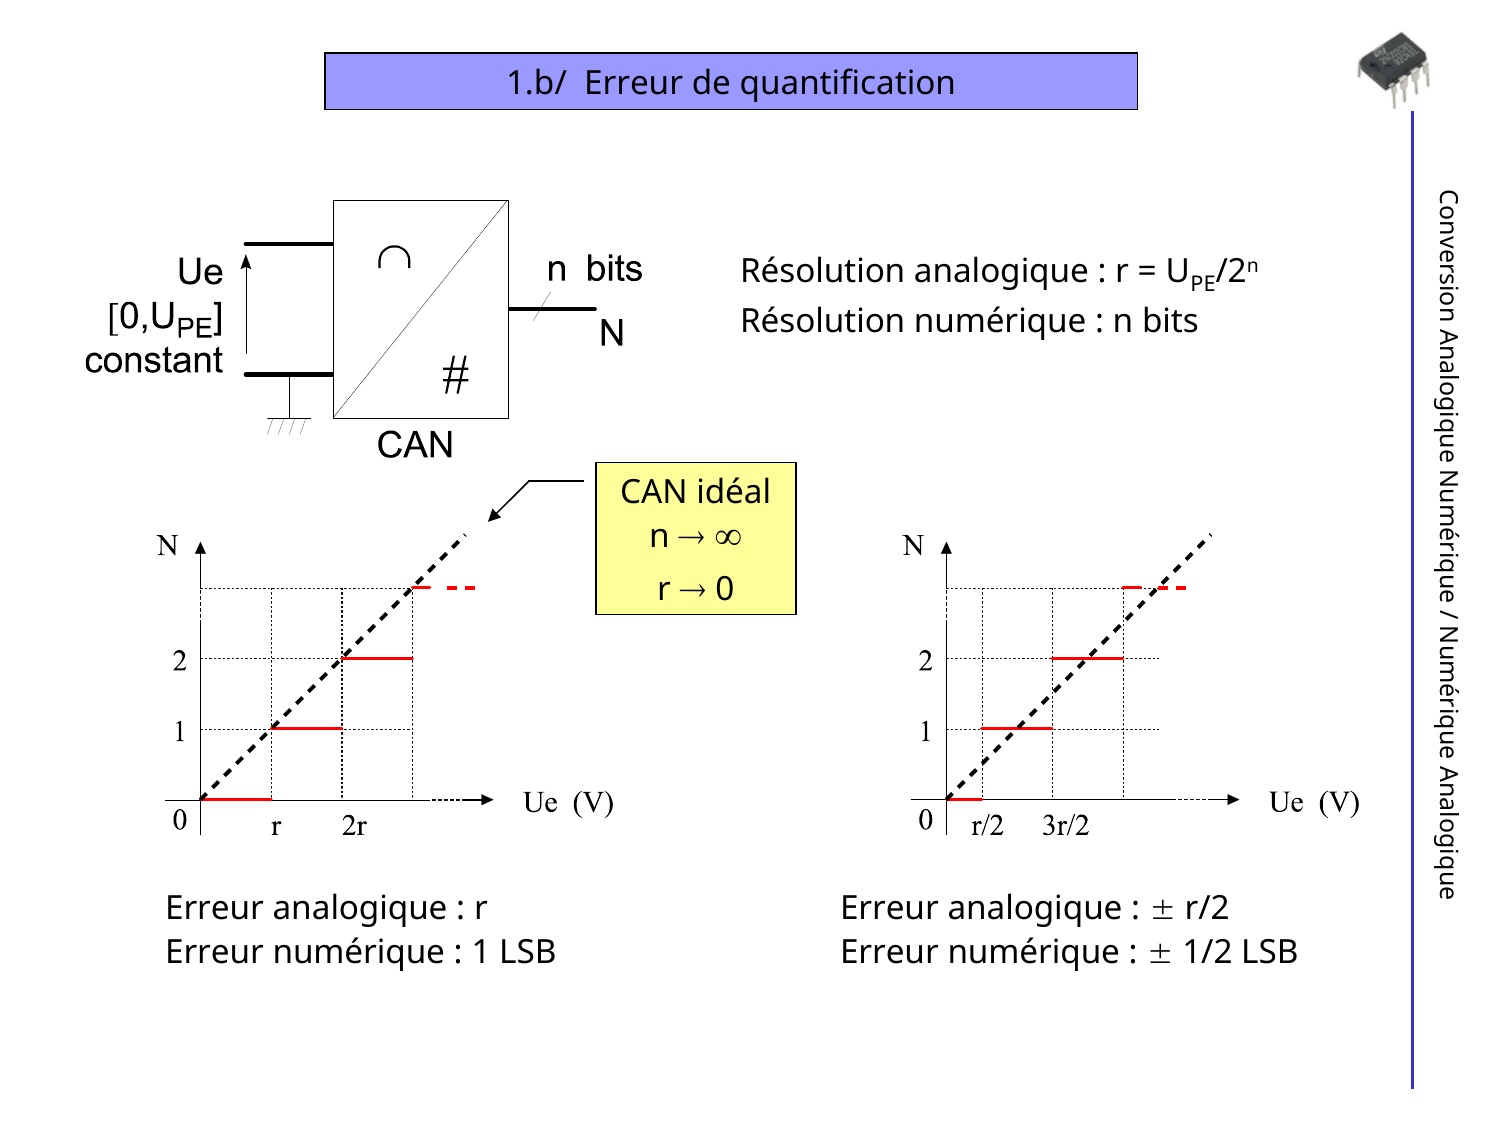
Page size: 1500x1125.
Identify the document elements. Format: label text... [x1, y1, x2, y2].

text_box Erreur analogique : r Erreur numérique : 1 LSB [149, 874, 638, 978]
text_box Conversion Analogique Numérique / Numérique Analogique [1414, 174, 1473, 1001]
chart [858, 525, 1375, 850]
picture [1351, 24, 1438, 113]
title 1.b/ Erreur de quantification [324, 52, 1138, 110]
text_box Erreur analogique :  r/2 Erreur numérique :  1/2 LSB [825, 874, 1338, 978]
chart [112, 525, 630, 850]
text_box Résolution analogique : r = UPE/2n Résolution numérique : n bits [724, 237, 1363, 345]
chart [50, 200, 759, 481]
text_box CAN idéal n   r  0 [596, 462, 796, 614]
